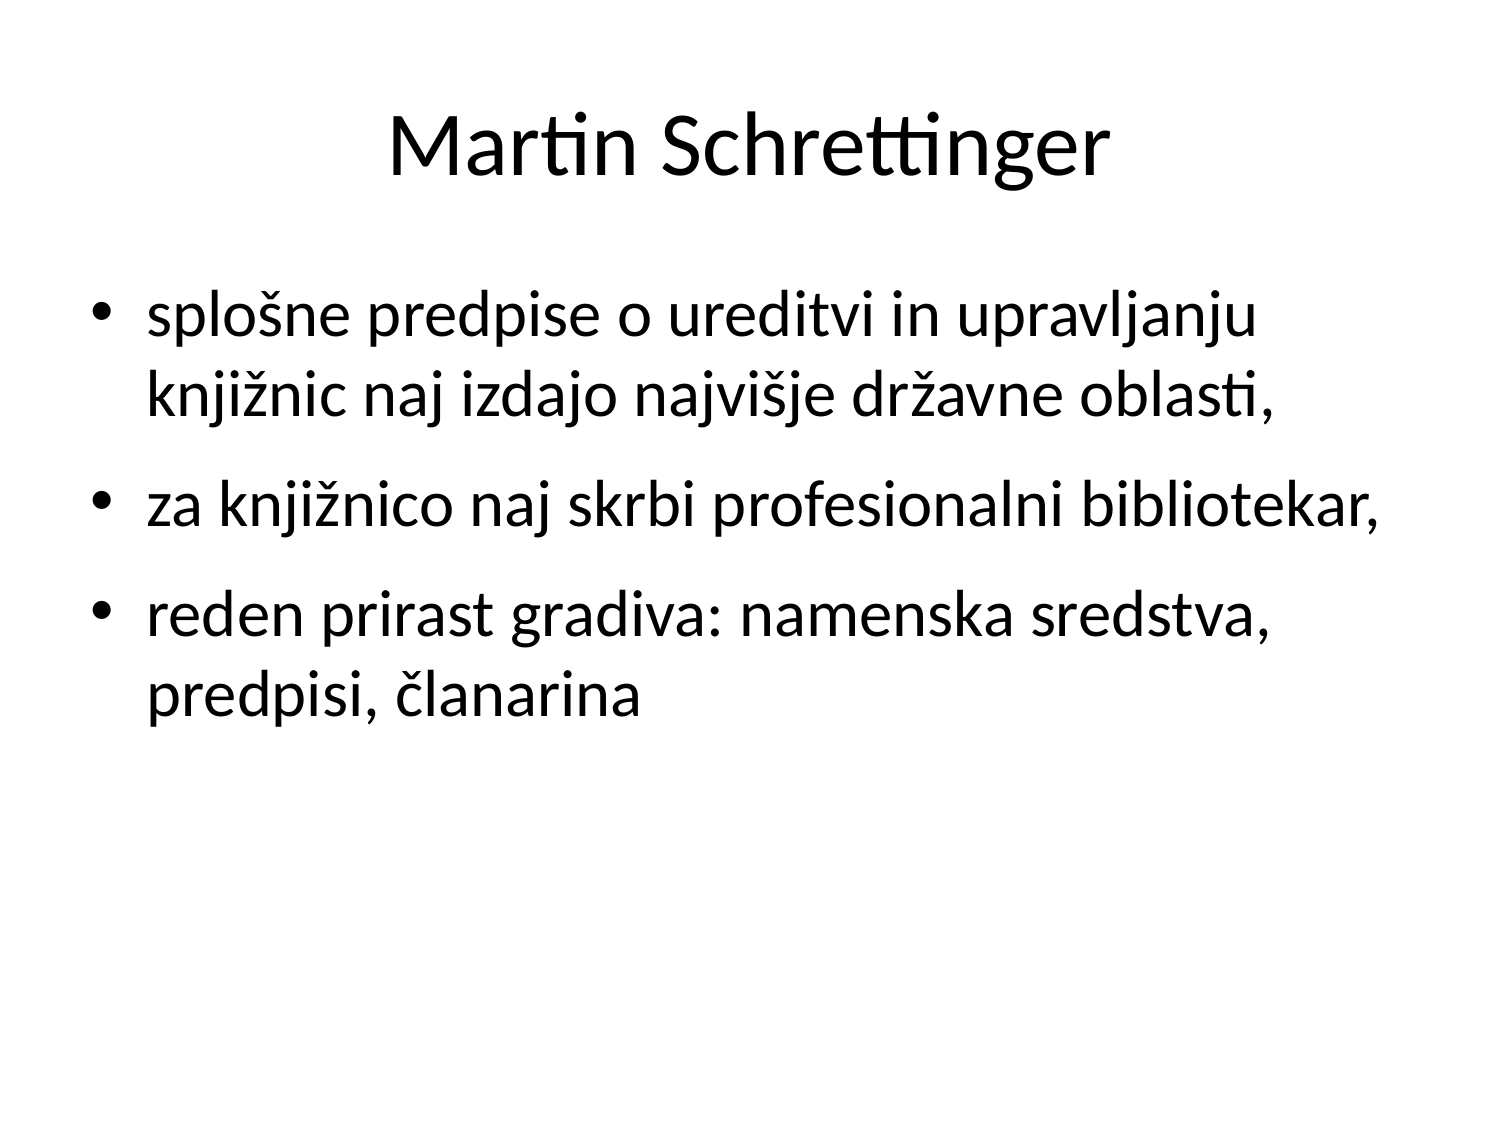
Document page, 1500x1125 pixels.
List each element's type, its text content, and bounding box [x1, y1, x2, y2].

list splošne predpise o ureditvi in upravljanju knjižnic naj izdajo najvišje državne oblasti, za knjižnico naj skrbi profesionalni bibliotekar, reden prirast gradiva: namenska sredstva, predpisi, članarina [75, 262, 1425, 1005]
title Martin Schrettinger [75, 45, 1425, 233]
